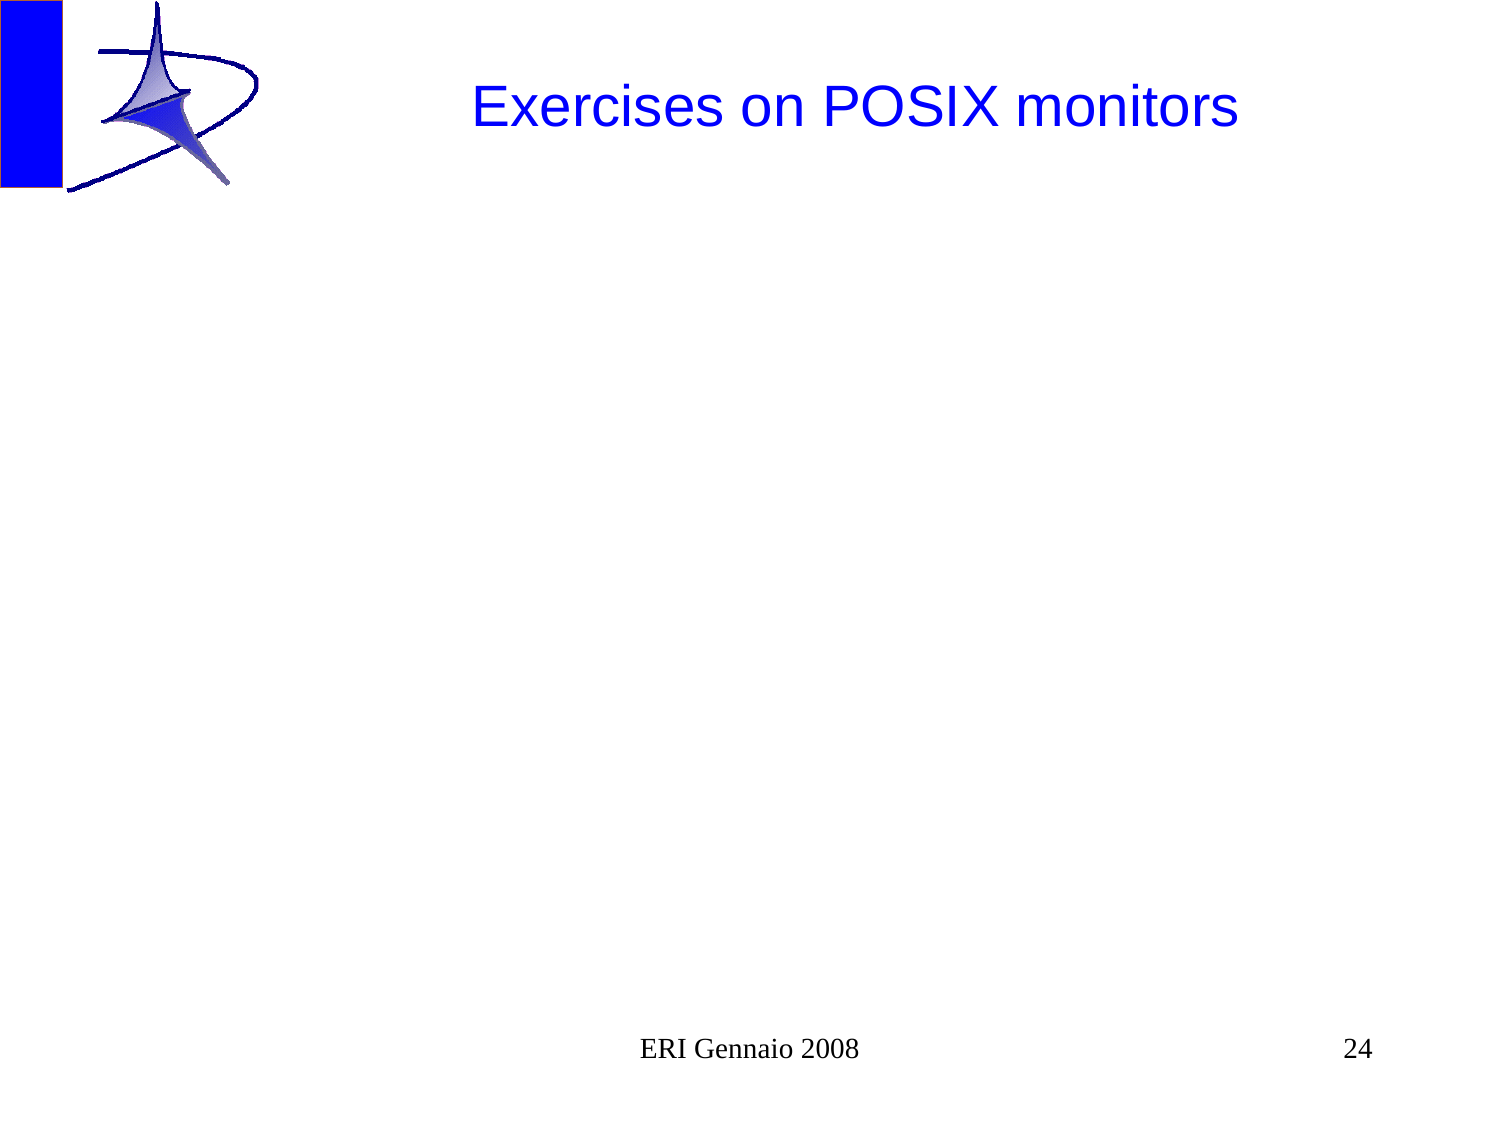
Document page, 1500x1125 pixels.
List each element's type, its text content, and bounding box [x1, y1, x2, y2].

picture [62, 0, 263, 197]
title Exercises on POSIX monitors [262, 24, 1450, 188]
